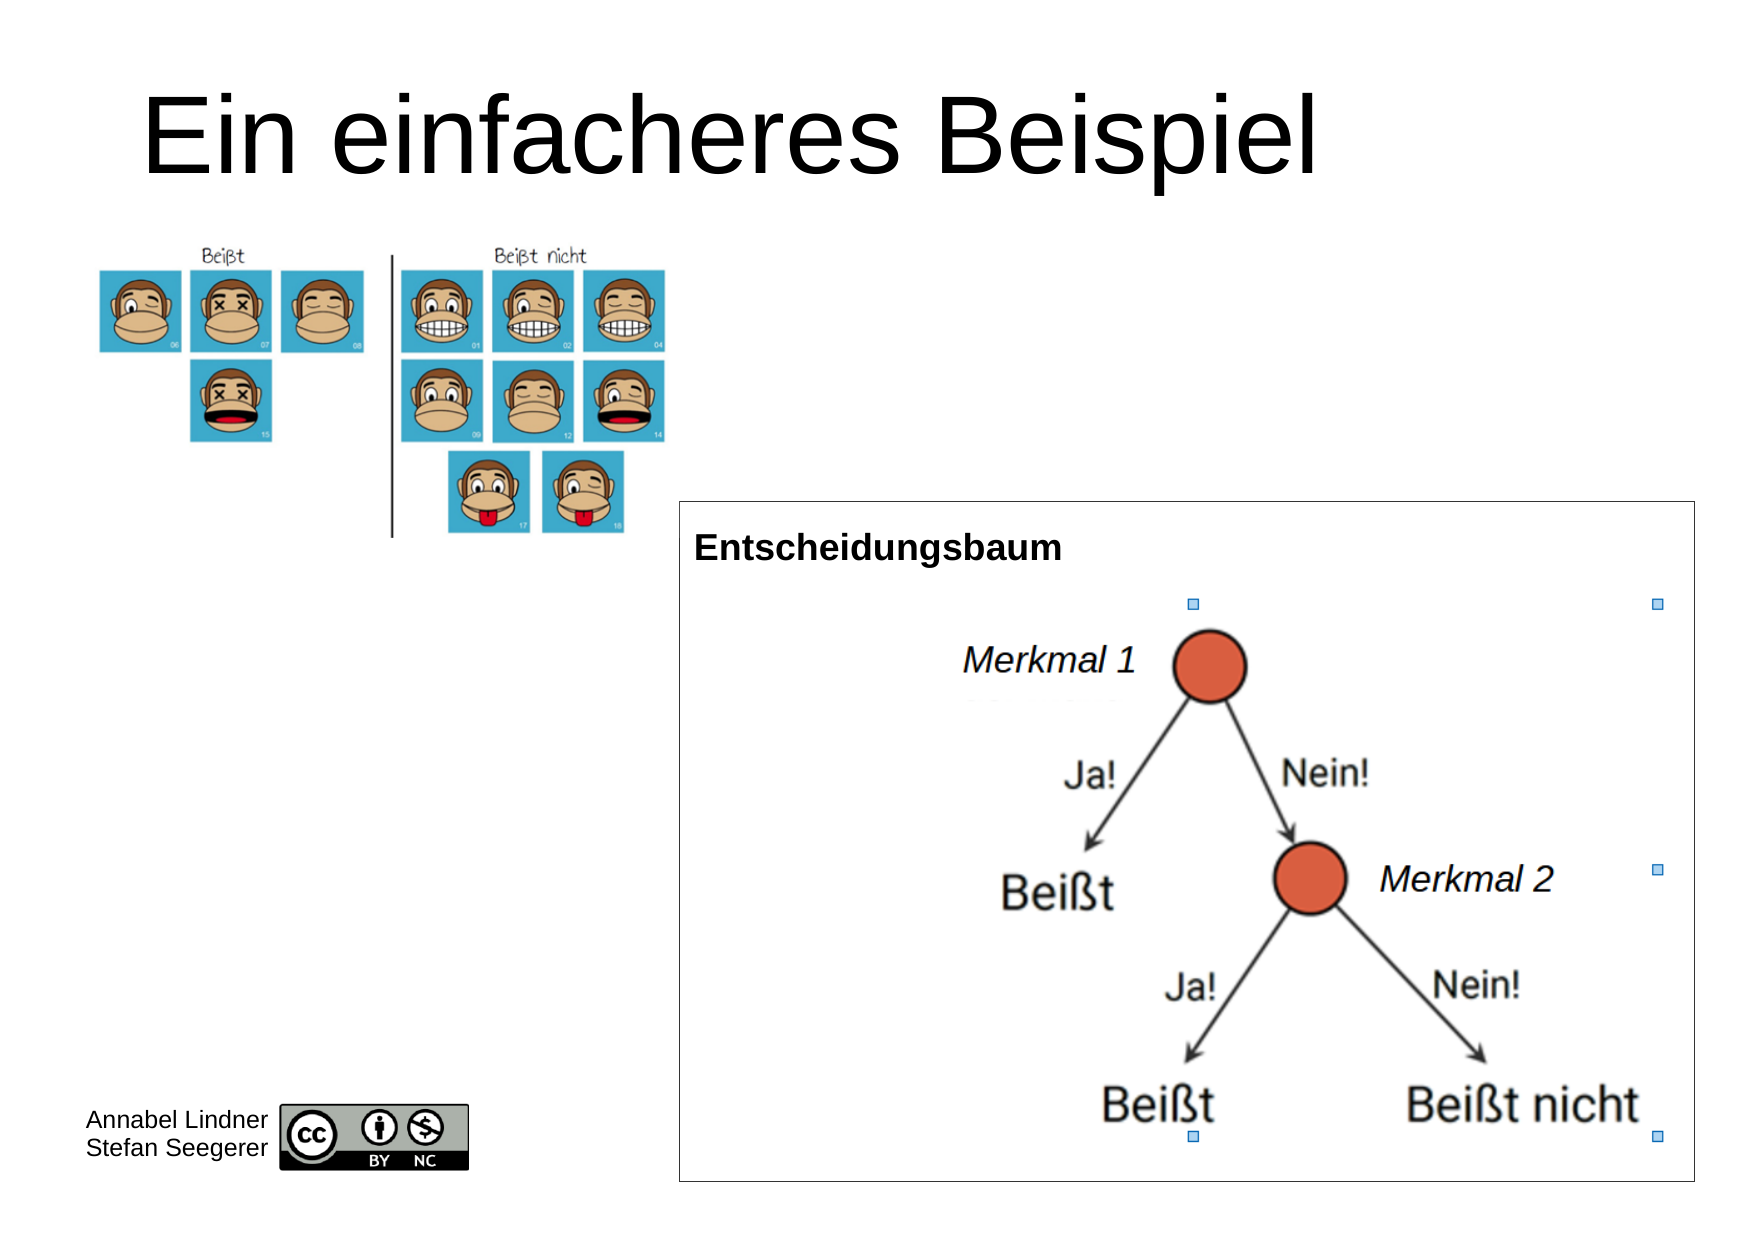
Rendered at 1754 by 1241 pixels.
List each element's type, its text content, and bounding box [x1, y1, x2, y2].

title Ein einfacheres Beispiel [140, 73, 1614, 321]
picture [70, 1098, 469, 1182]
picture [88, 236, 680, 538]
text_box Annabel Lindner Stefan Seegerer [70, 1098, 367, 1170]
text_box Entscheidungsbaum [679, 501, 1695, 1182]
picture [915, 590, 1686, 1166]
